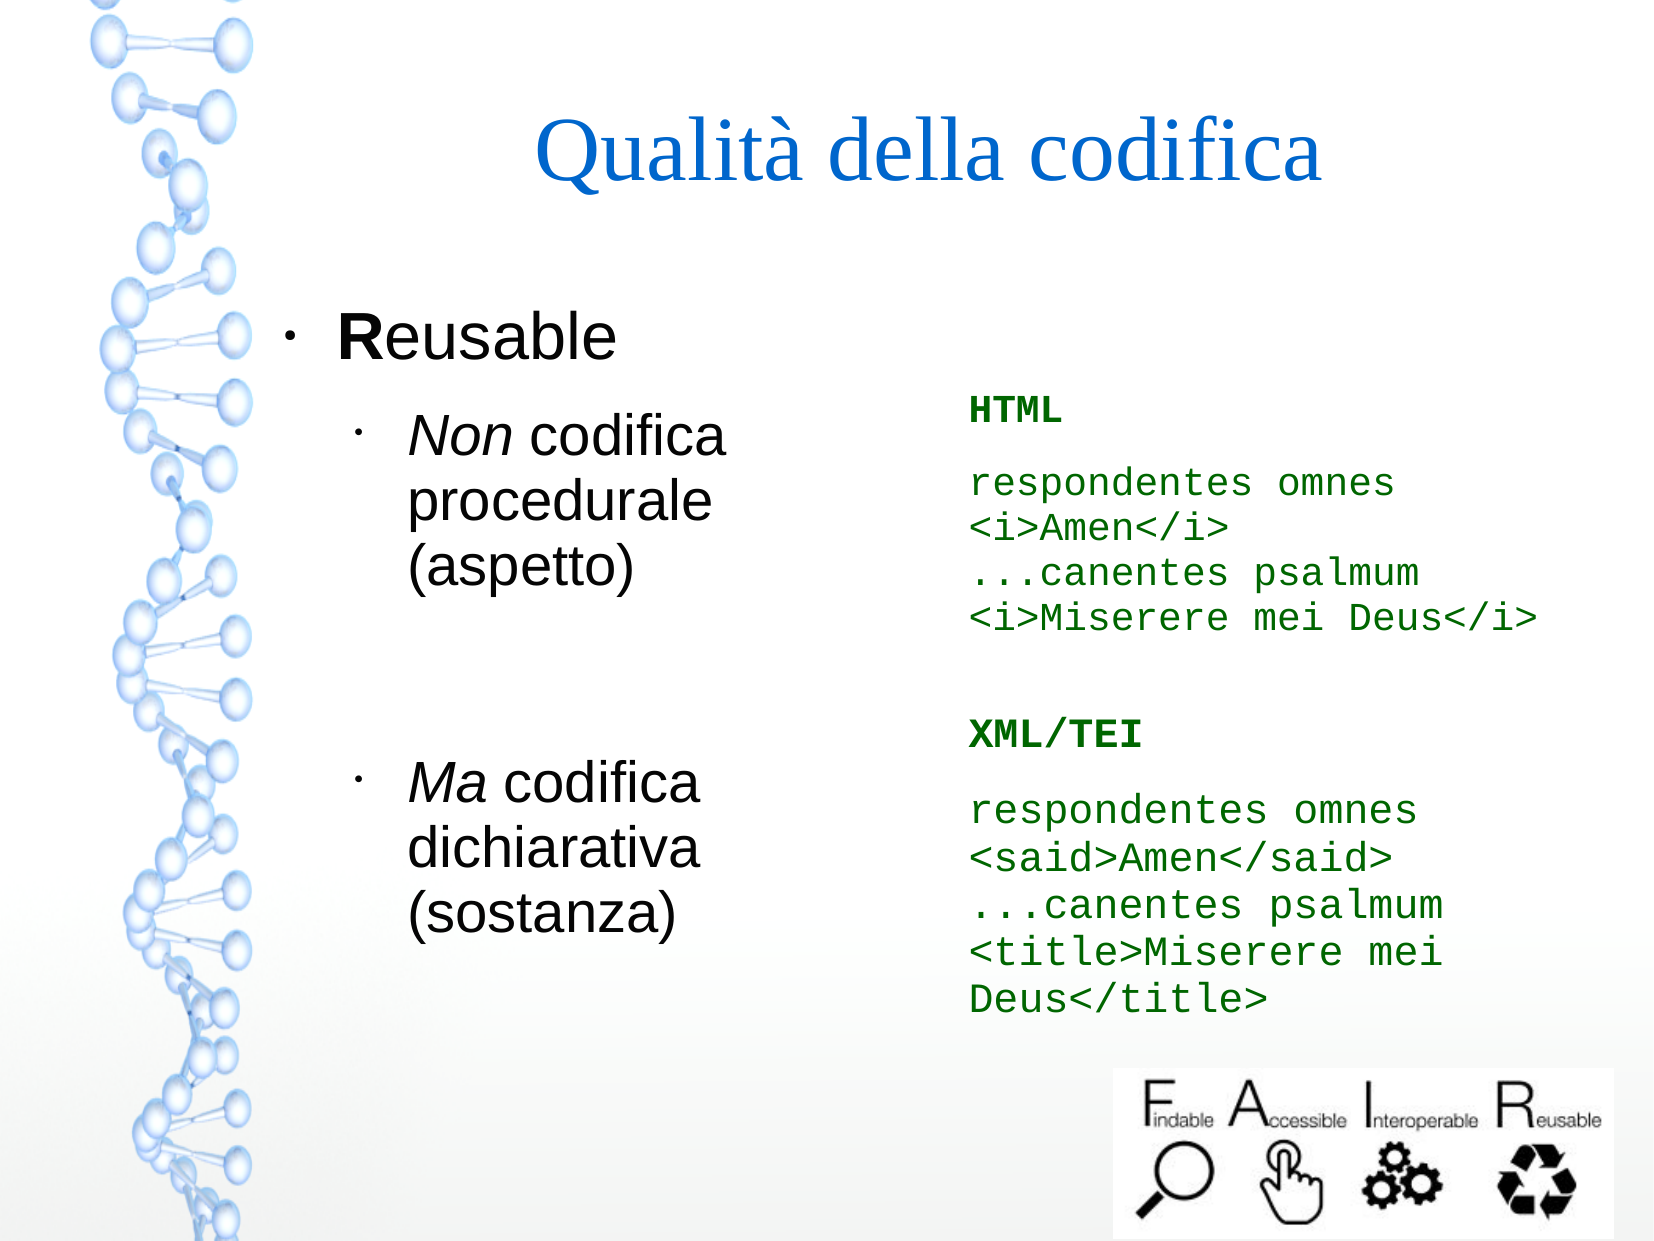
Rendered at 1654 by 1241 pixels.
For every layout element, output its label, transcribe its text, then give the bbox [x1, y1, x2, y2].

picture [0, 0, 1654, 1241]
title Qualità della codifica [265, 47, 1595, 253]
list Reusable Non codifica procedurale (aspetto) Ma codifica dichiarativa (sostanza) [265, 299, 863, 1019]
list HTML respondentes omnes <i>Amen</i> ...canentes psalmum <i>Miserere mei Deus</i> [968, 389, 1595, 644]
list XML/TEI respondentes omnes <said>Amen</said> ...canentes psalmum <title>Miserere mei Deus</title> [968, 712, 1596, 1052]
